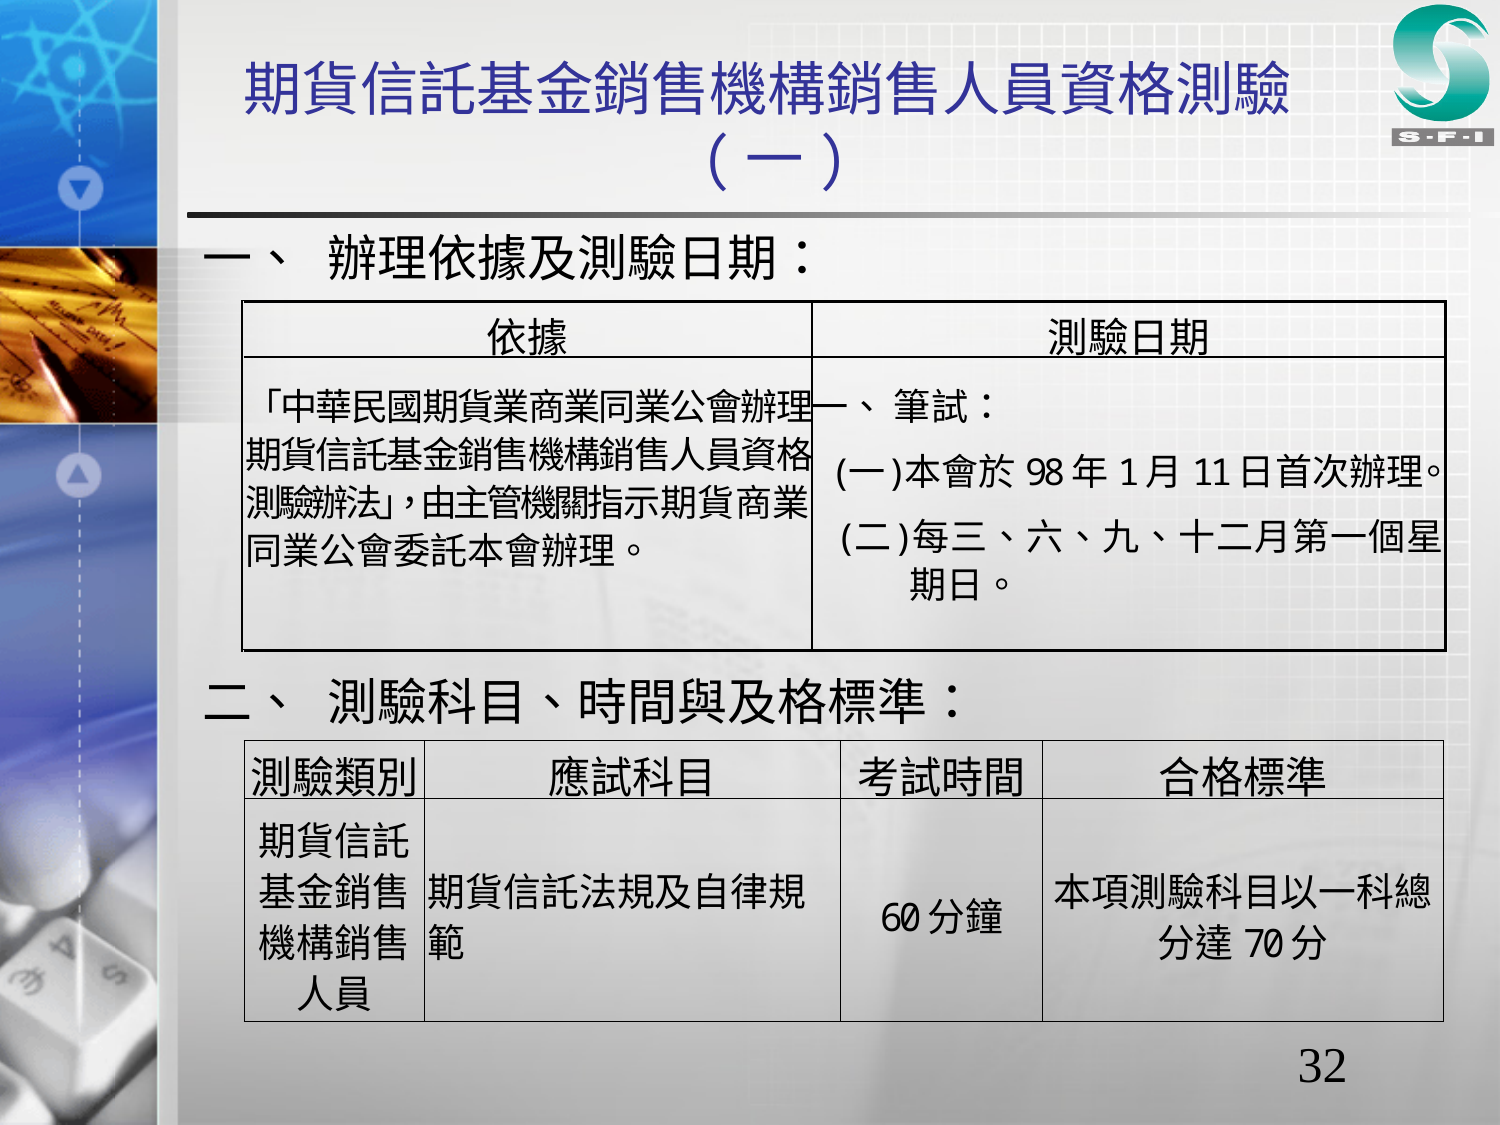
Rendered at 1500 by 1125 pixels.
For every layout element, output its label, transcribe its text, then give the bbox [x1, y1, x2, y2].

picture [0, 0, 1500, 1125]
text_box 二、 測驗科目、時間與及格標準： [187, 662, 1010, 738]
chart [212, 740, 1476, 1125]
title 期貨信託基金銷售機構銷售人員資格測驗(一) [174, 62, 1375, 200]
text_box 一、 辦理依據及測驗日期： [187, 218, 928, 295]
chart [240, 299, 1448, 712]
